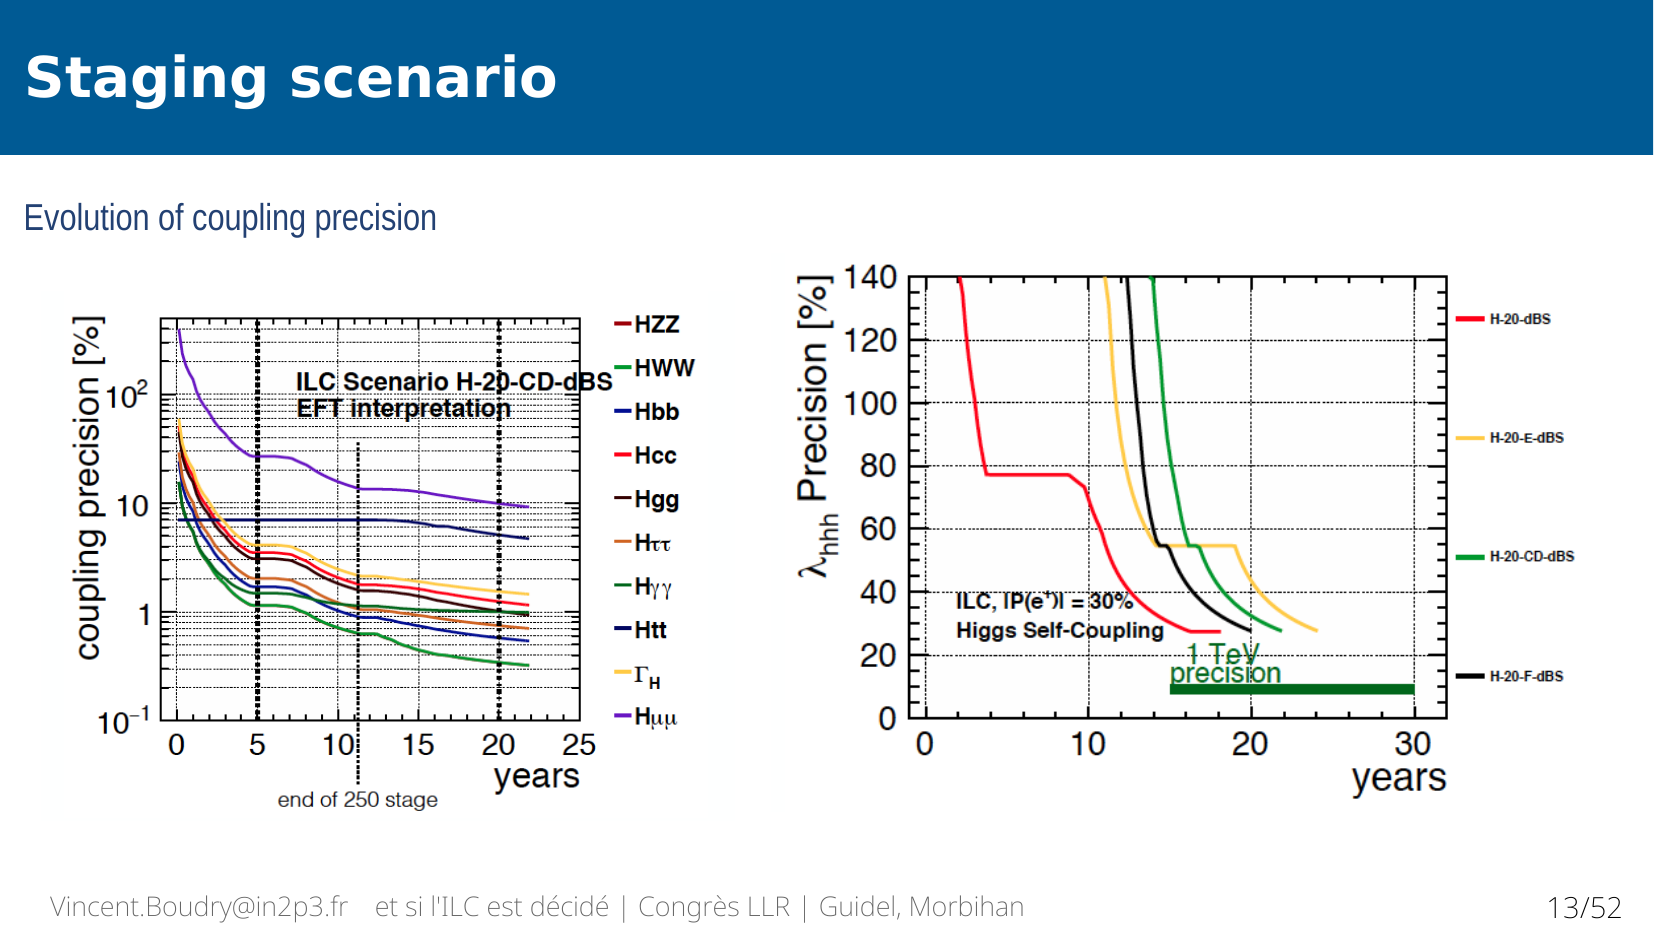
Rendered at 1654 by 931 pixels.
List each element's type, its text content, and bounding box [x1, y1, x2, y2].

title Staging scenario [24, 12, 1635, 143]
picture [41, 291, 735, 821]
list Evolution of coupling precision [23, 195, 1630, 867]
picture [771, 253, 1610, 812]
